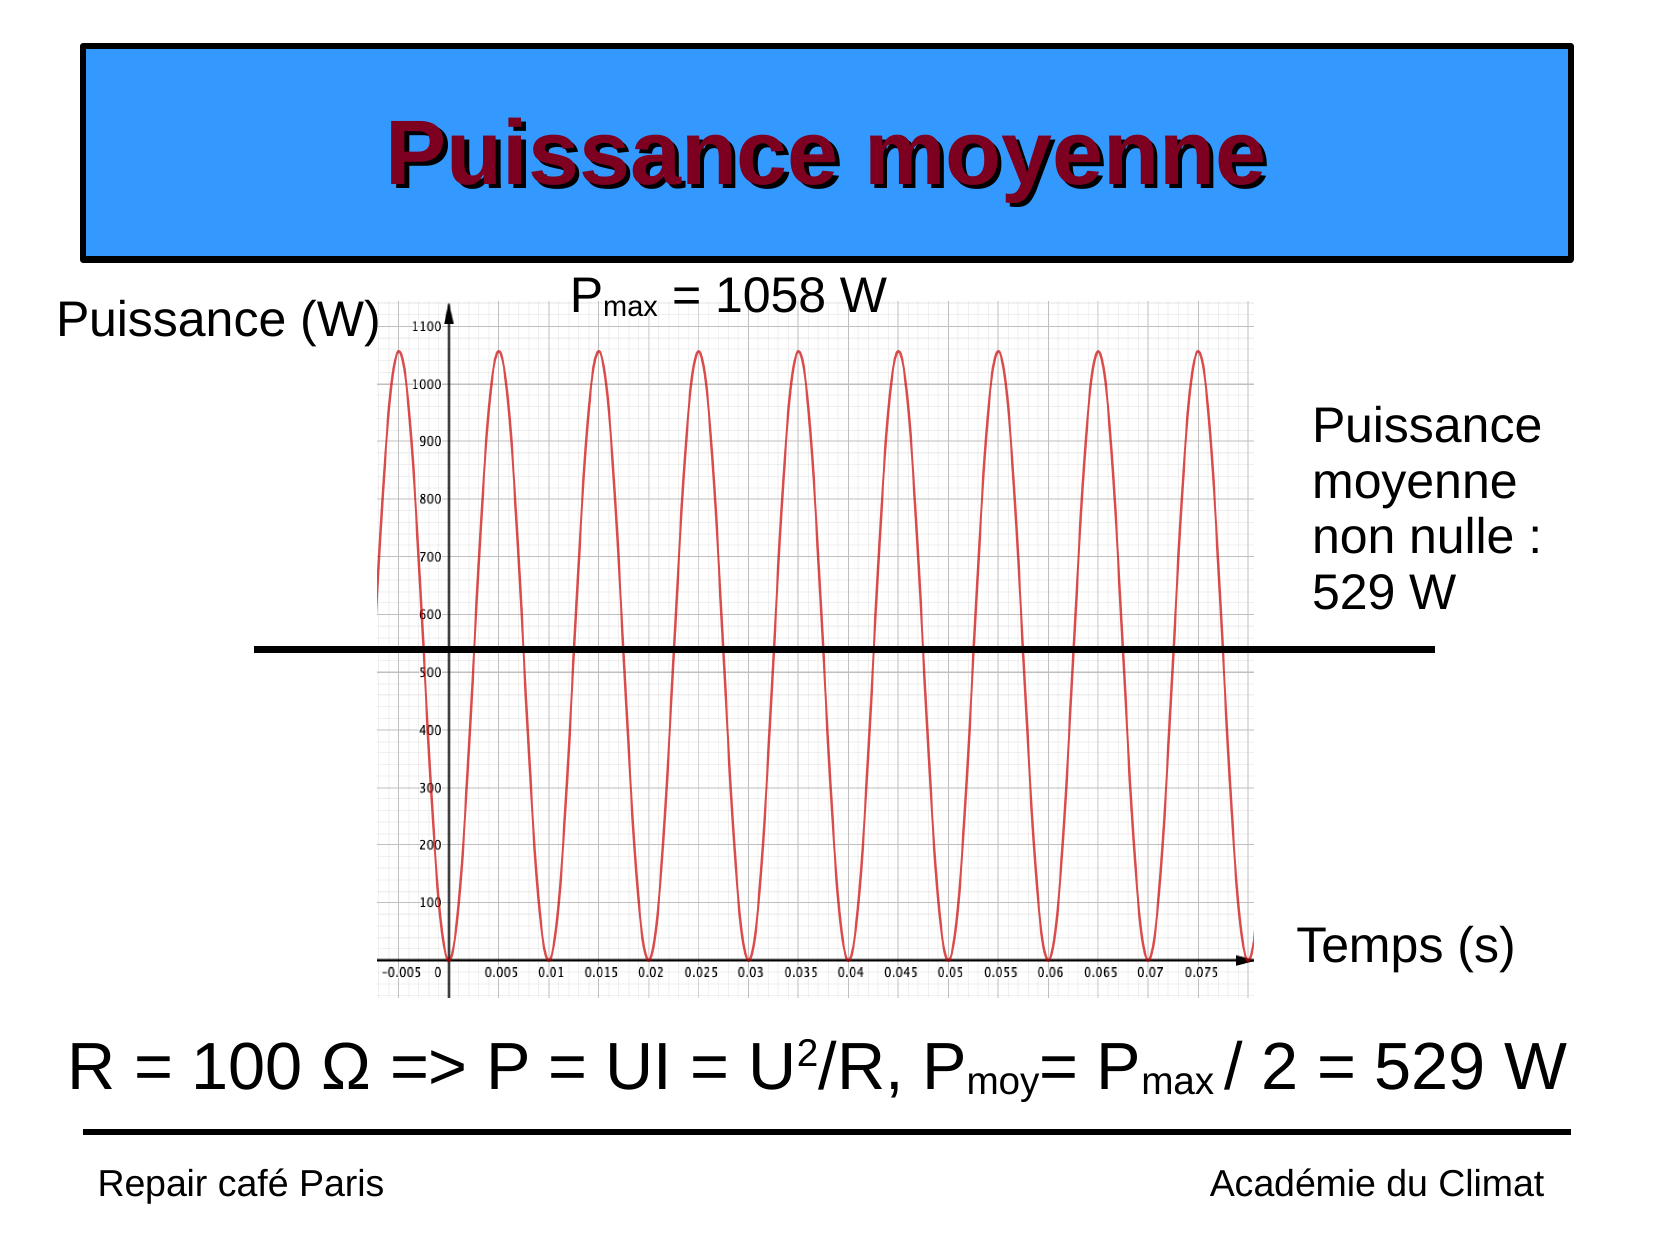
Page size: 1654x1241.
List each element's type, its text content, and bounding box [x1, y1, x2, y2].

picture [377, 653, 1254, 998]
text_box Puissance (W) [41, 283, 414, 410]
title Puissance moyenne [82, 46, 1571, 260]
text_box Puissance moyenne non nulle : 529 W [1297, 389, 1558, 628]
text_box Temps (s) [1281, 909, 1537, 981]
picture [377, 301, 1254, 646]
text_box Repair café Paris Académie du Climat [82, 1155, 1571, 1213]
text_box Pmax = 1058 W [555, 259, 903, 347]
text_box R = 100 Ω => P = UI = U2/R, Pmoy= Pmax / 2 = 529 W [53, 1021, 1619, 1117]
